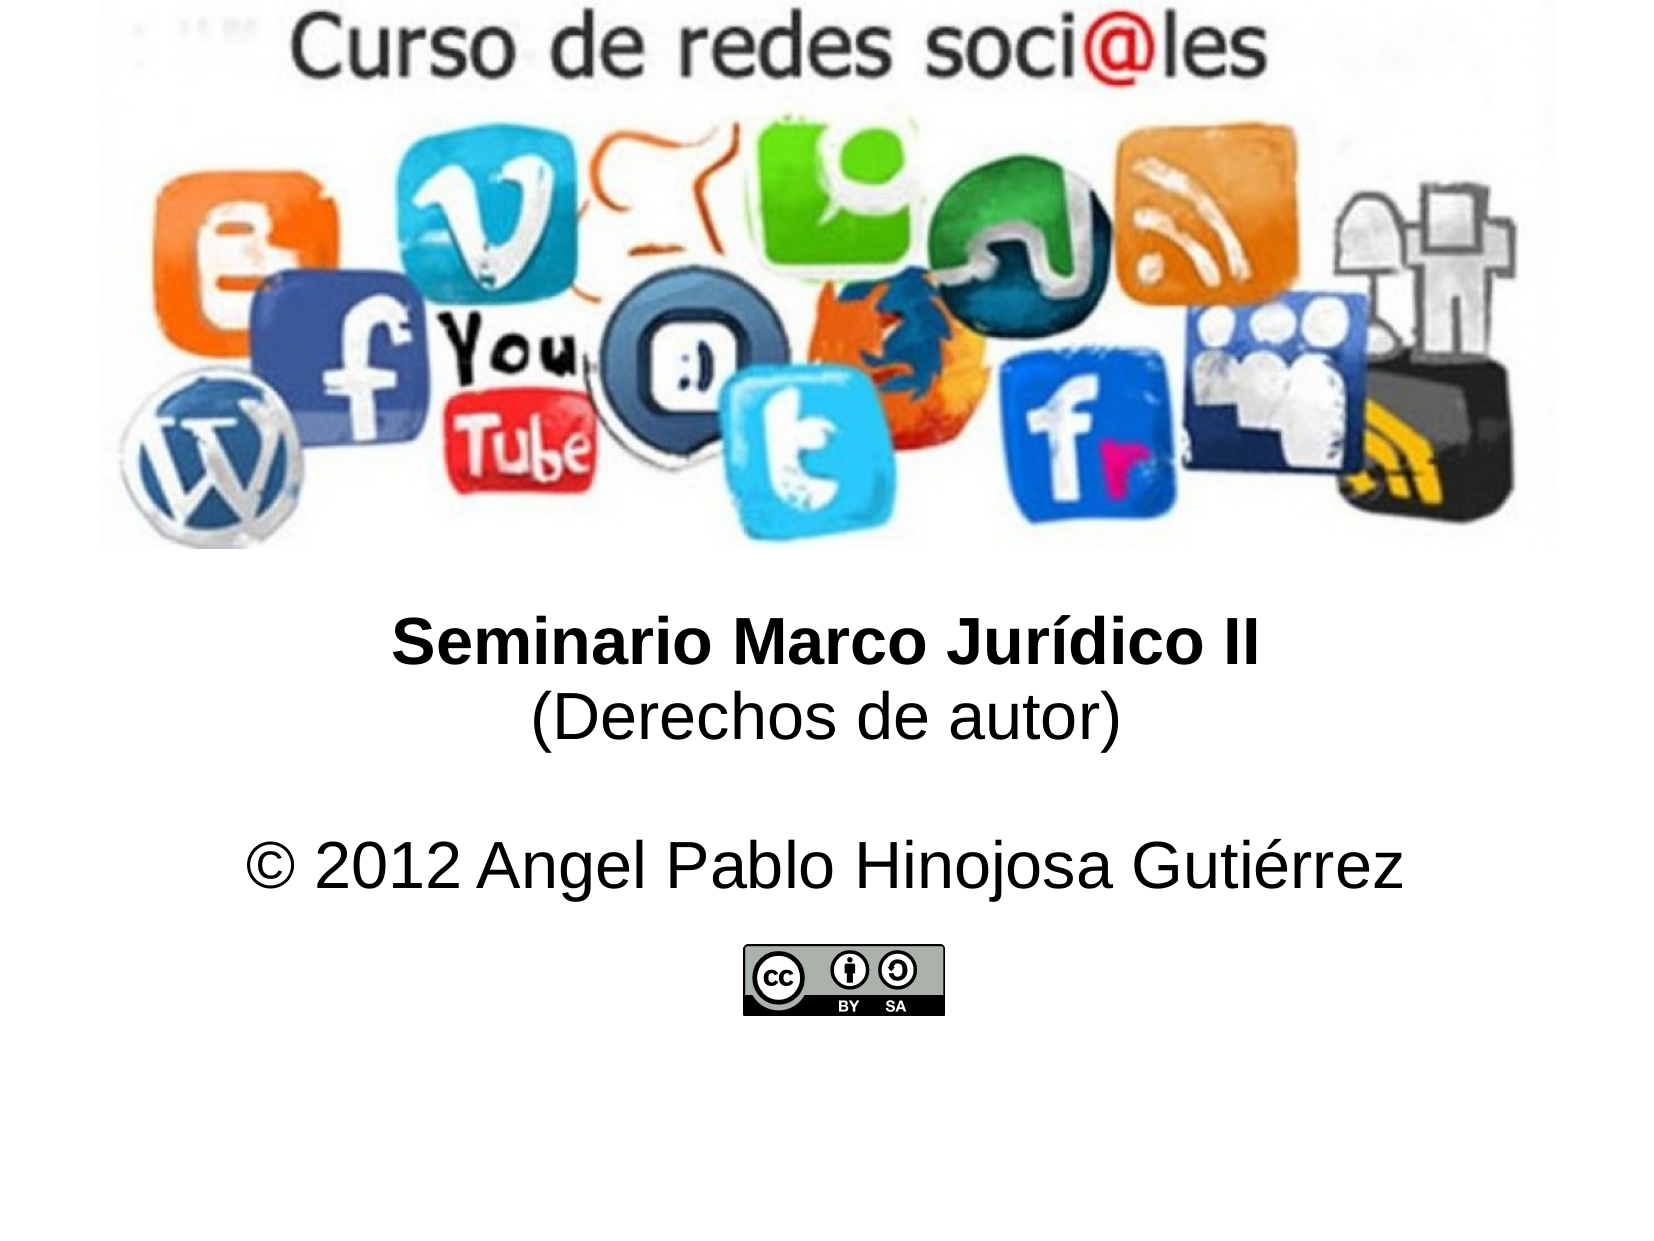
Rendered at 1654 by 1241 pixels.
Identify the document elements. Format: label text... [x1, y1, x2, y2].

picture [743, 944, 945, 1016]
subtitle Seminario Marco Jurídico II (Derechos de autor) © 2012 Angel Pablo Hinojosa Gutiérrez [82, 49, 1571, 1010]
picture [99, 0, 1555, 49]
